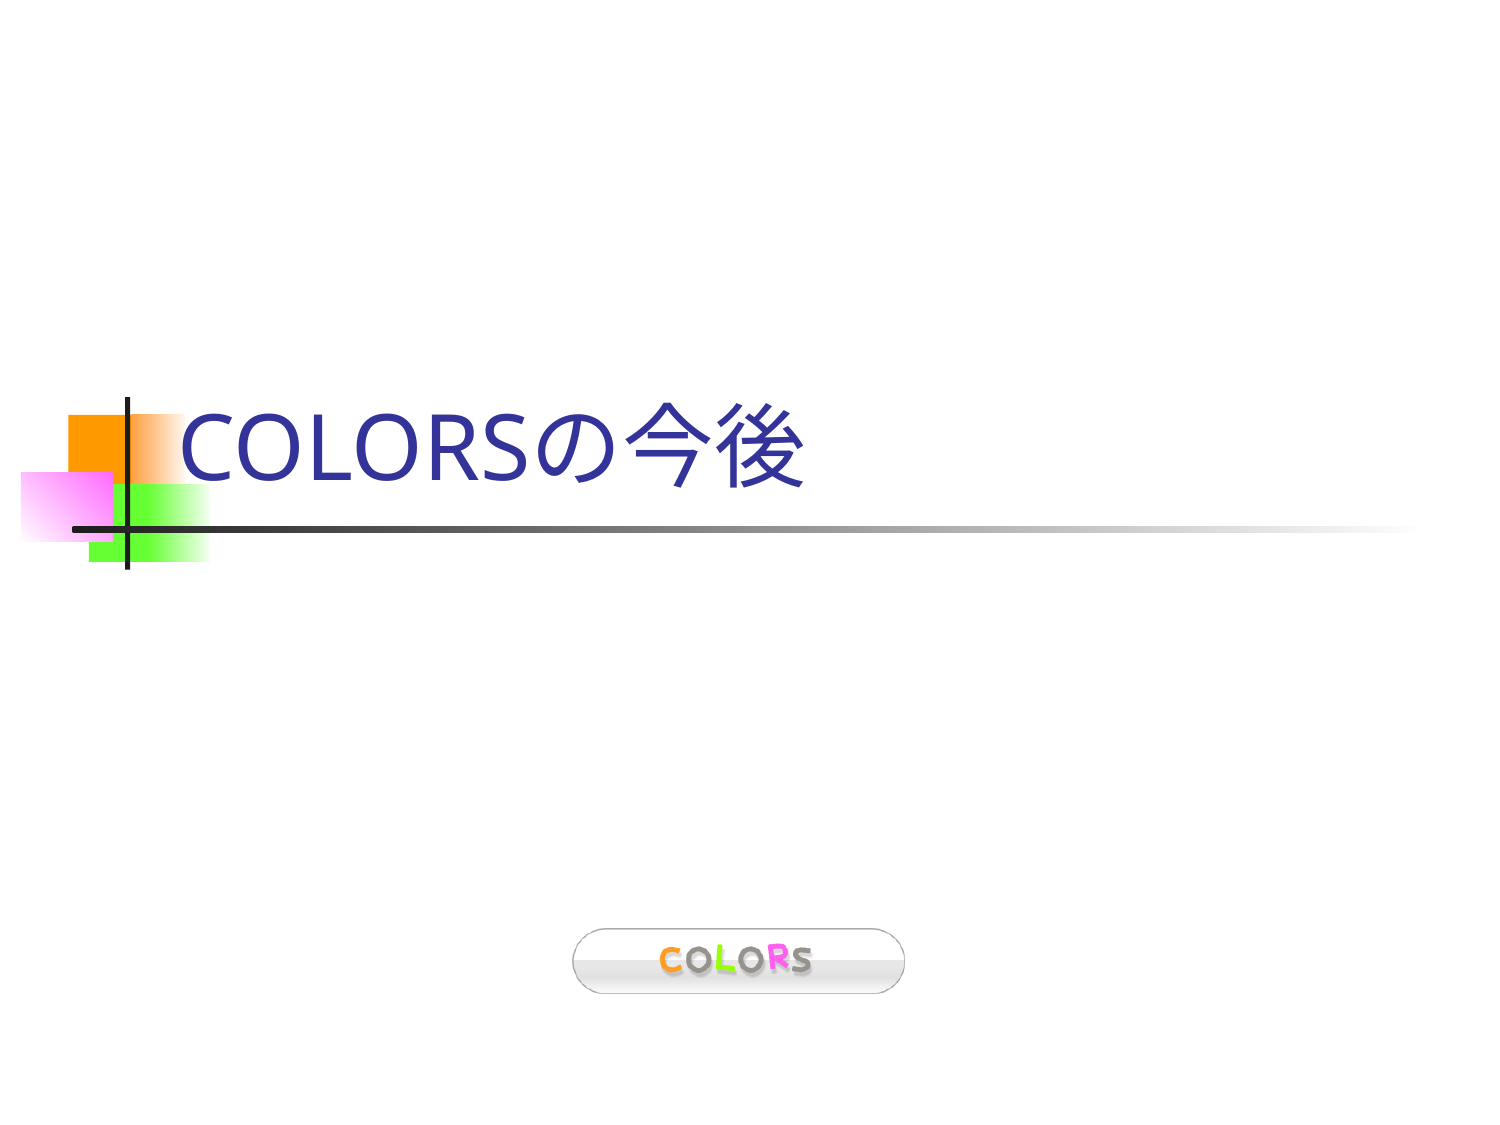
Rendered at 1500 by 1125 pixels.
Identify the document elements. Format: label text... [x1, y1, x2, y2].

title COLORSの今後 [162, 274, 1438, 515]
picture [572, 928, 905, 994]
